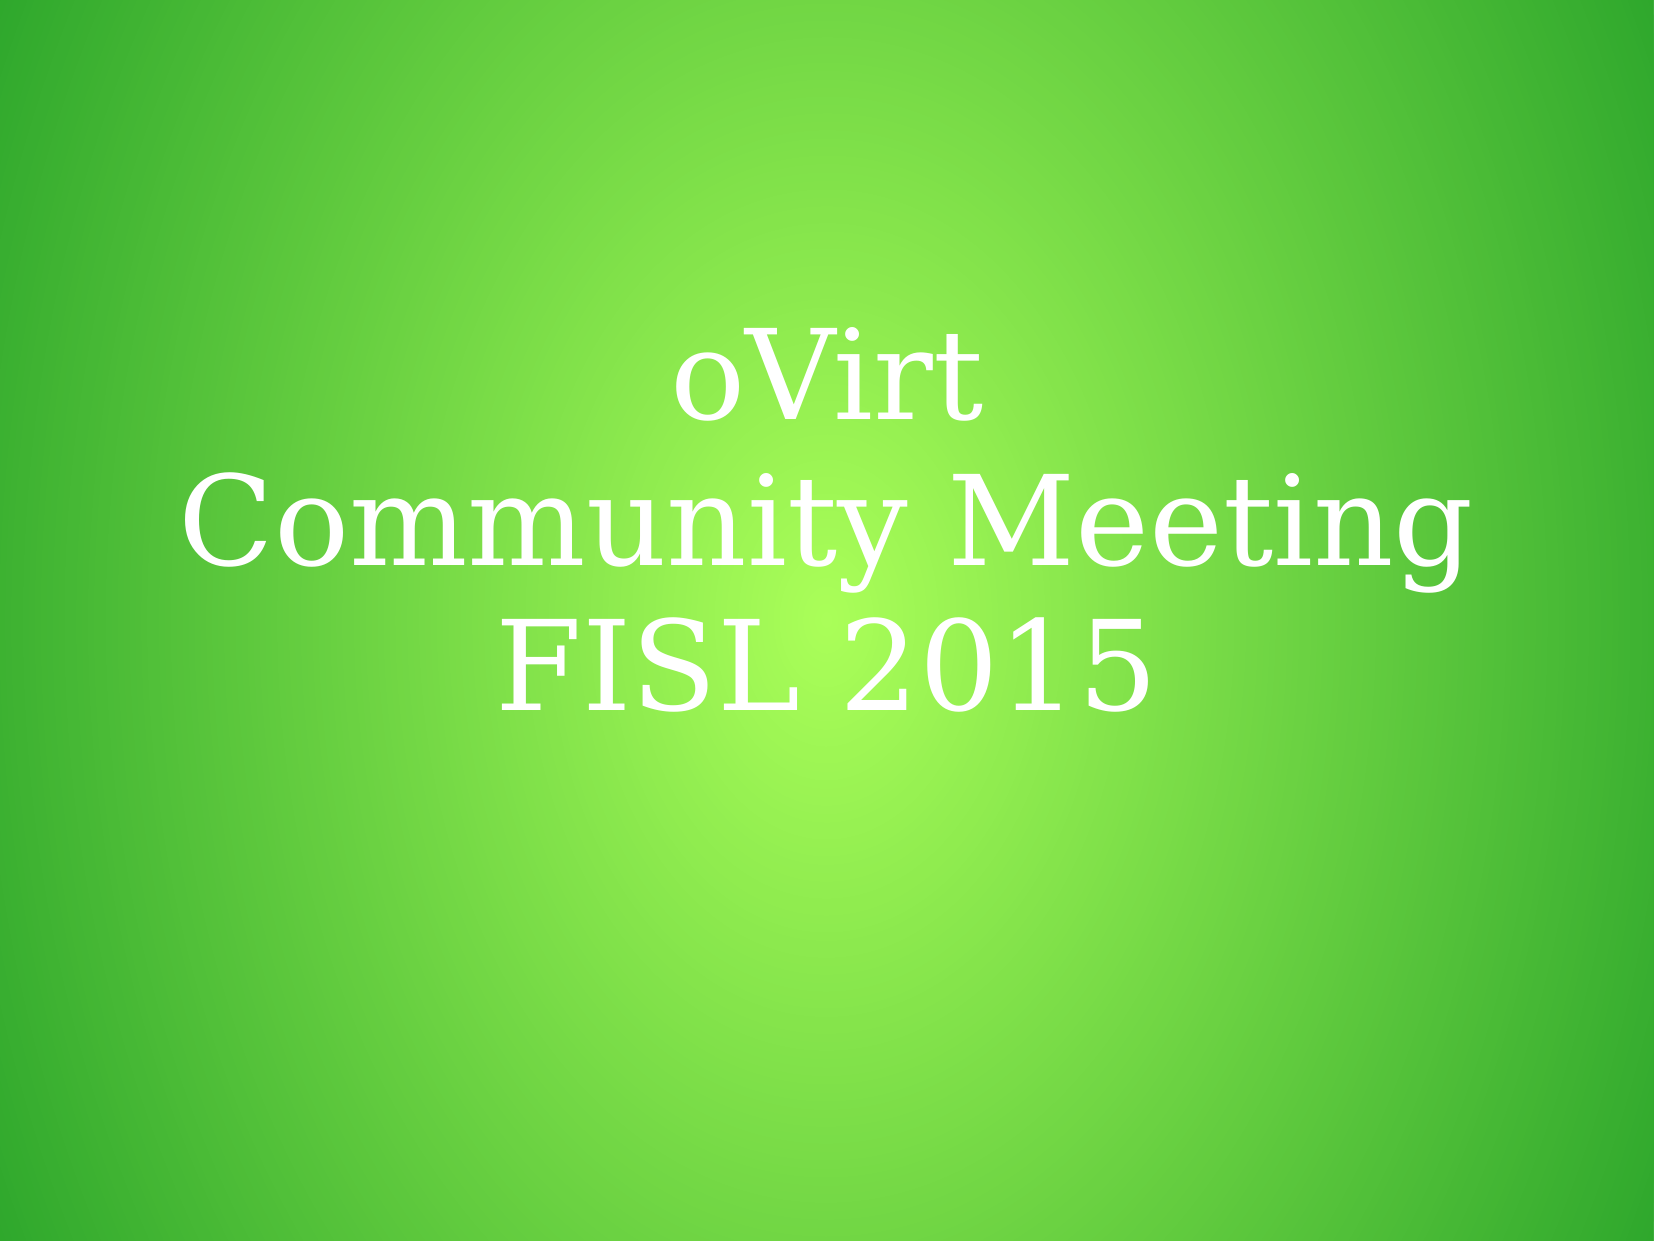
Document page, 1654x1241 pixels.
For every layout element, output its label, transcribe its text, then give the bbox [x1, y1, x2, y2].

subtitle oVirt Community Meeting FISL 2015 [82, 47, 1571, 997]
